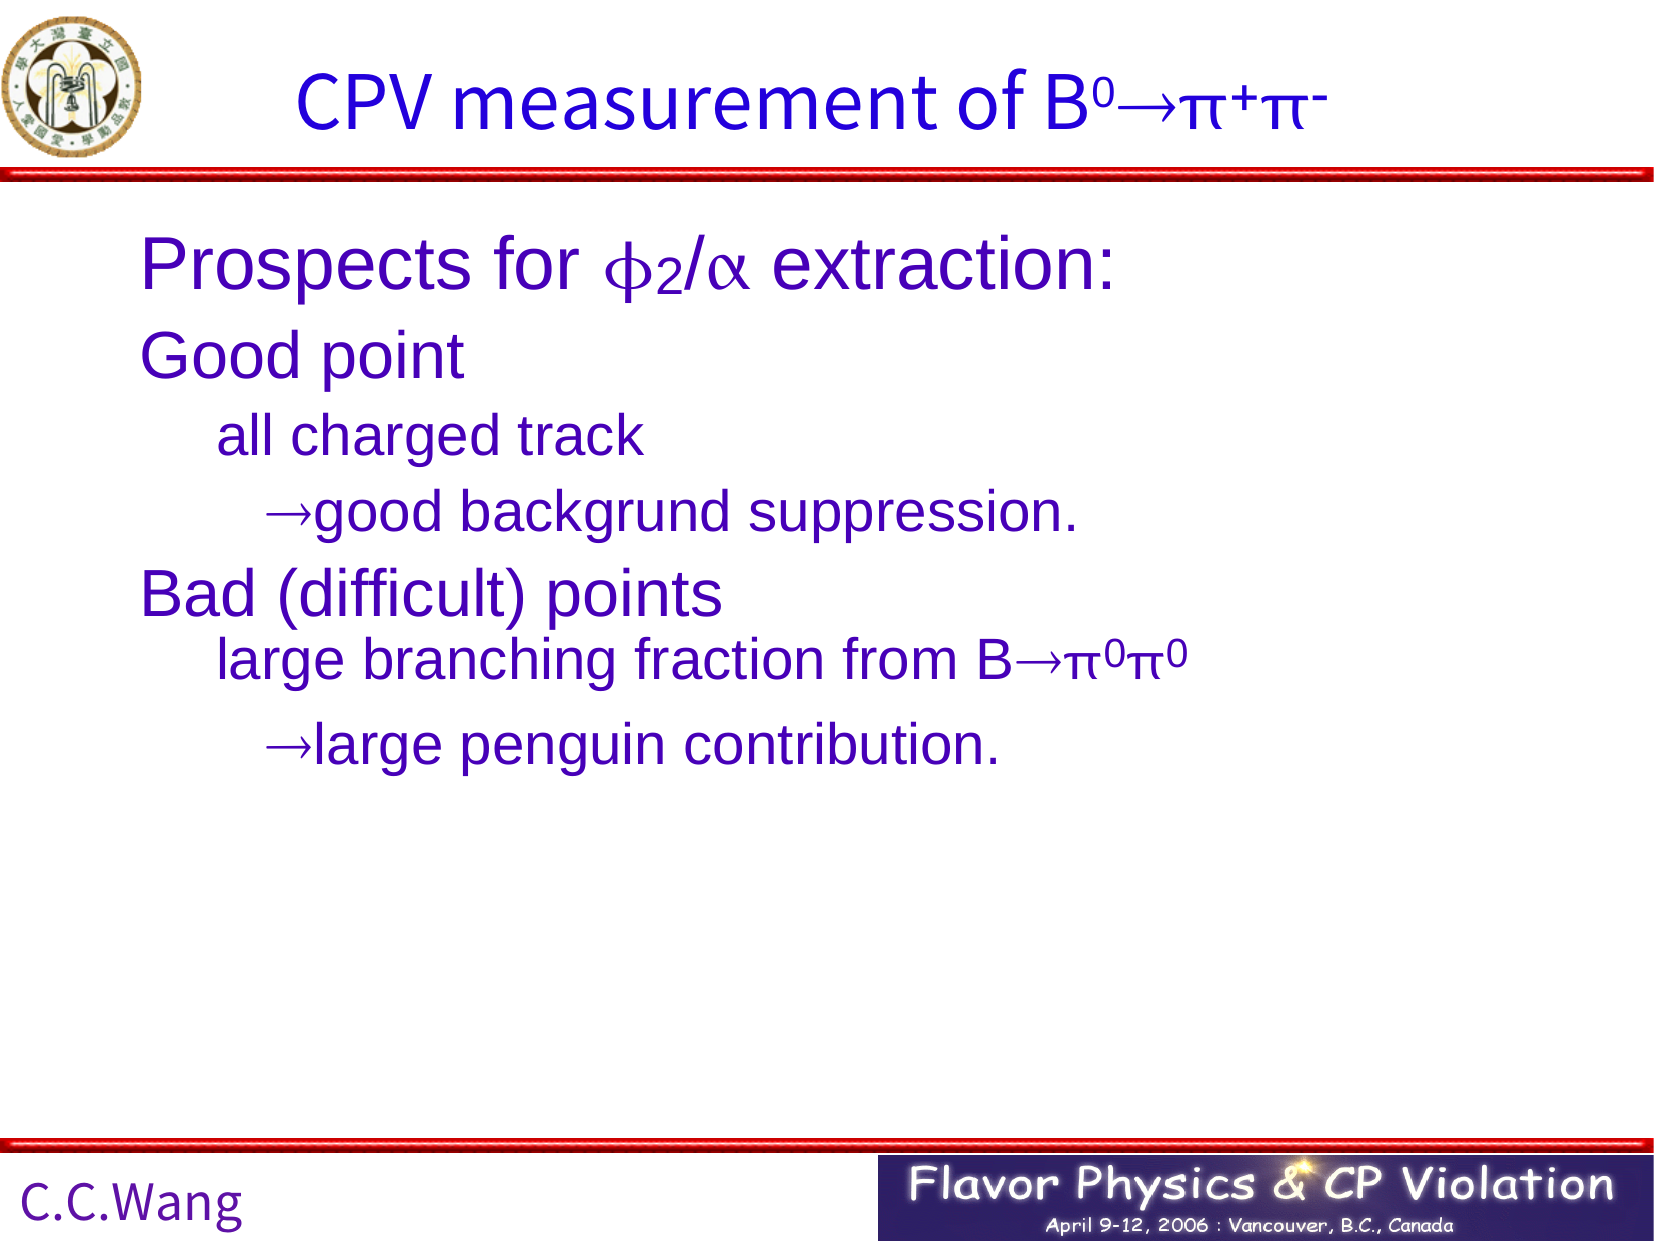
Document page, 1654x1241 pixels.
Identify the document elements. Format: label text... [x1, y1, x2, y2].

list Prospects for 2/ extraction: Good point all charged track good backgrund suppression. Bad (difficult) points large branching fraction from B00 large penguin contribution. [121, 226, 1534, 1127]
title CPV measurement of B0+- [140, 22, 1520, 173]
picture [878, 1155, 1654, 1241]
picture [0, 15, 143, 159]
picture [0, 167, 1654, 182]
picture [0, 1138, 1654, 1153]
